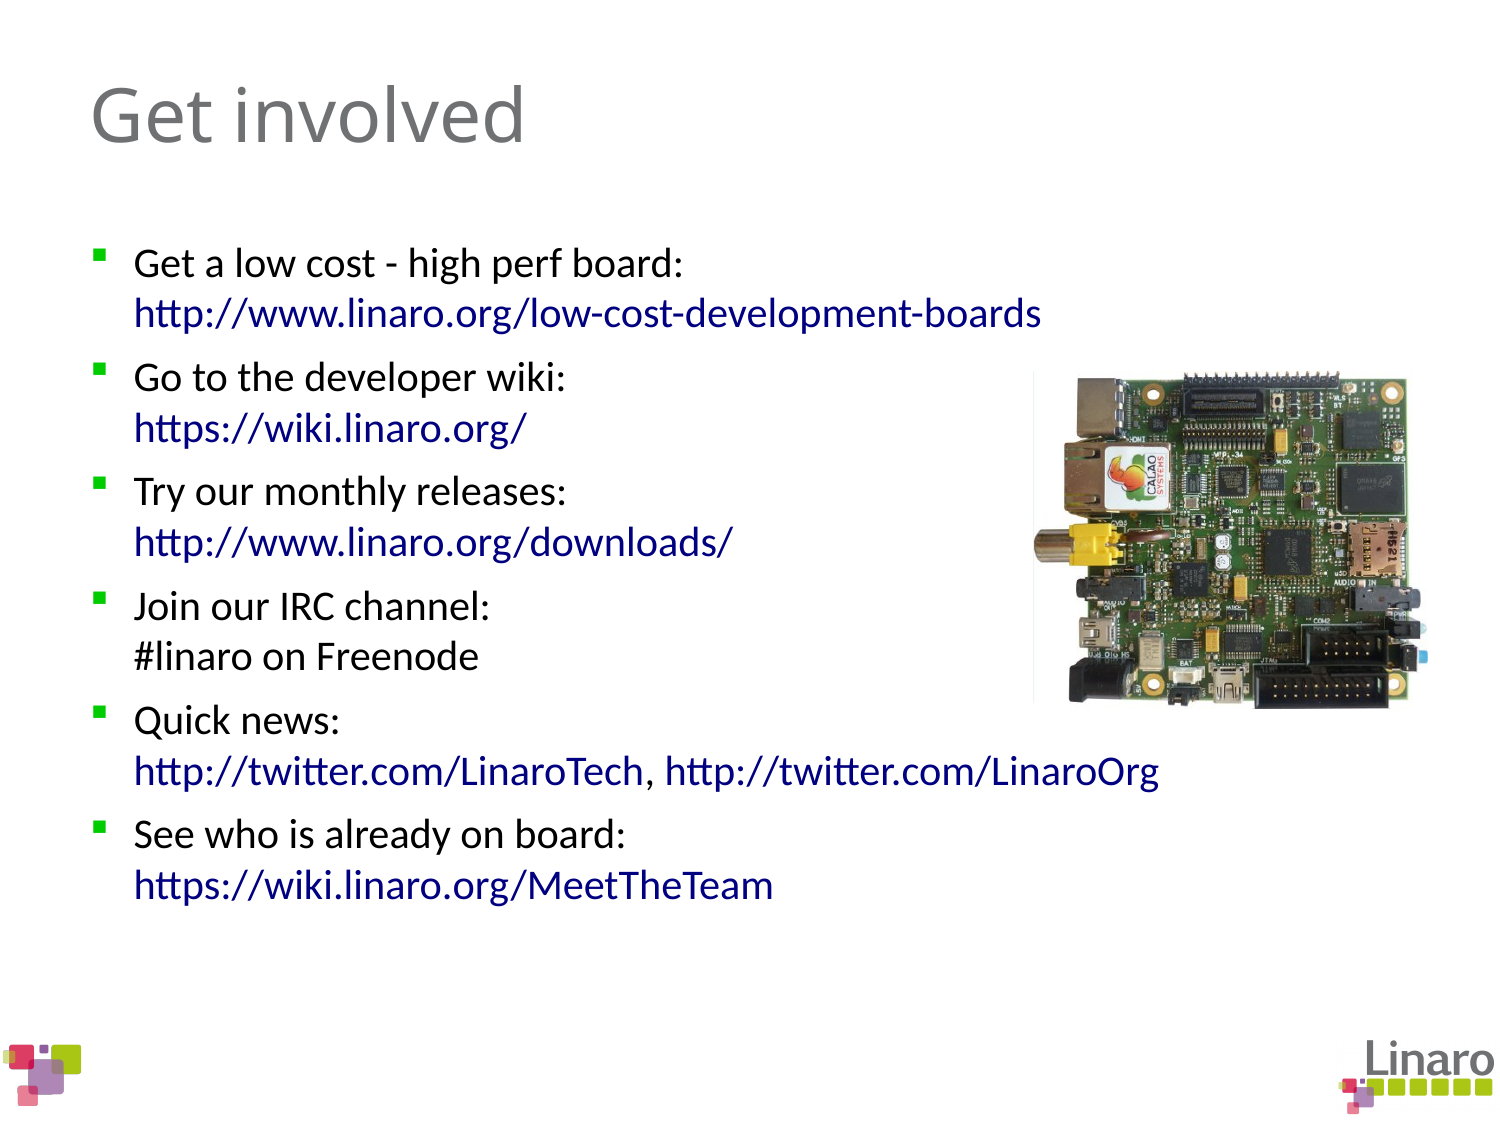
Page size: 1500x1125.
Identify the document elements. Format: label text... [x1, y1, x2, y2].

list Get a low cost - high perf board: http://www.linaro.org/low-cost-development-boards Go to the developer wiki: https://wiki.linaro.org/ Try our monthly releases: http://www.linaro.org/downloads/ Join our IRC channel: #linaro on Freenode Quick news: http://twitter.com/LinaroTech, http://twitter.com/LinaroOrg See who is already on board: https://wiki.linaro.org/MeetTheTeam [75, 227, 1426, 970]
title Get involved [75, 29, 1426, 196]
picture [1033, 371, 1428, 709]
picture [1331, 1035, 1500, 1119]
picture [0, 1041, 84, 1125]
